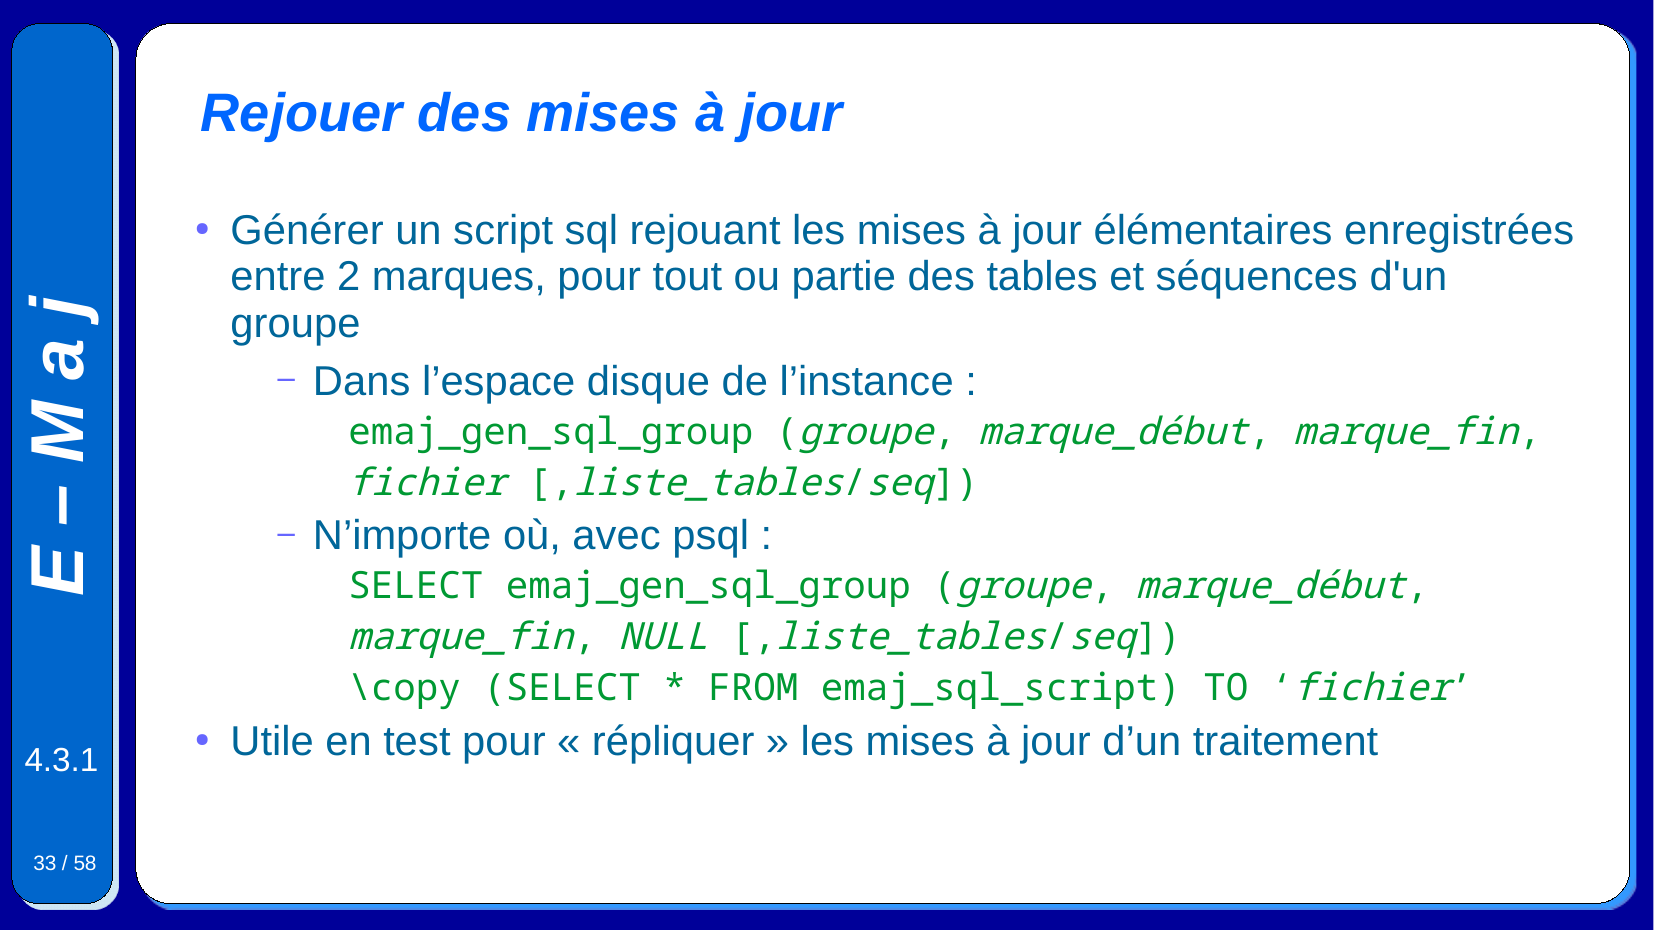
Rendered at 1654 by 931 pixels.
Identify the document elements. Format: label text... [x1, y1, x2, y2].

title Rejouer des mises à jour [200, 34, 1575, 191]
list Générer un script sql rejouant les mises à jour élémentaires enregistrées entre 2 marques, pour tout ou partie des tables et séquences d'un groupe Dans l’espace disque de l’instance : emaj_gen_sql_group (groupe, marque_début, marque_fin, fichier [,liste_tables/seq]) N’importe où, avec psql : SELECT emaj_gen_sql_group (groupe, marque_début, marque_fin, NULL [,liste_tables/seq]) \copy (SELECT * FROM emaj_sql_script) TO ‘fichier’ Utile en test pour « répliquer » les mises à jour d’un traitement [177, 206, 1587, 881]
